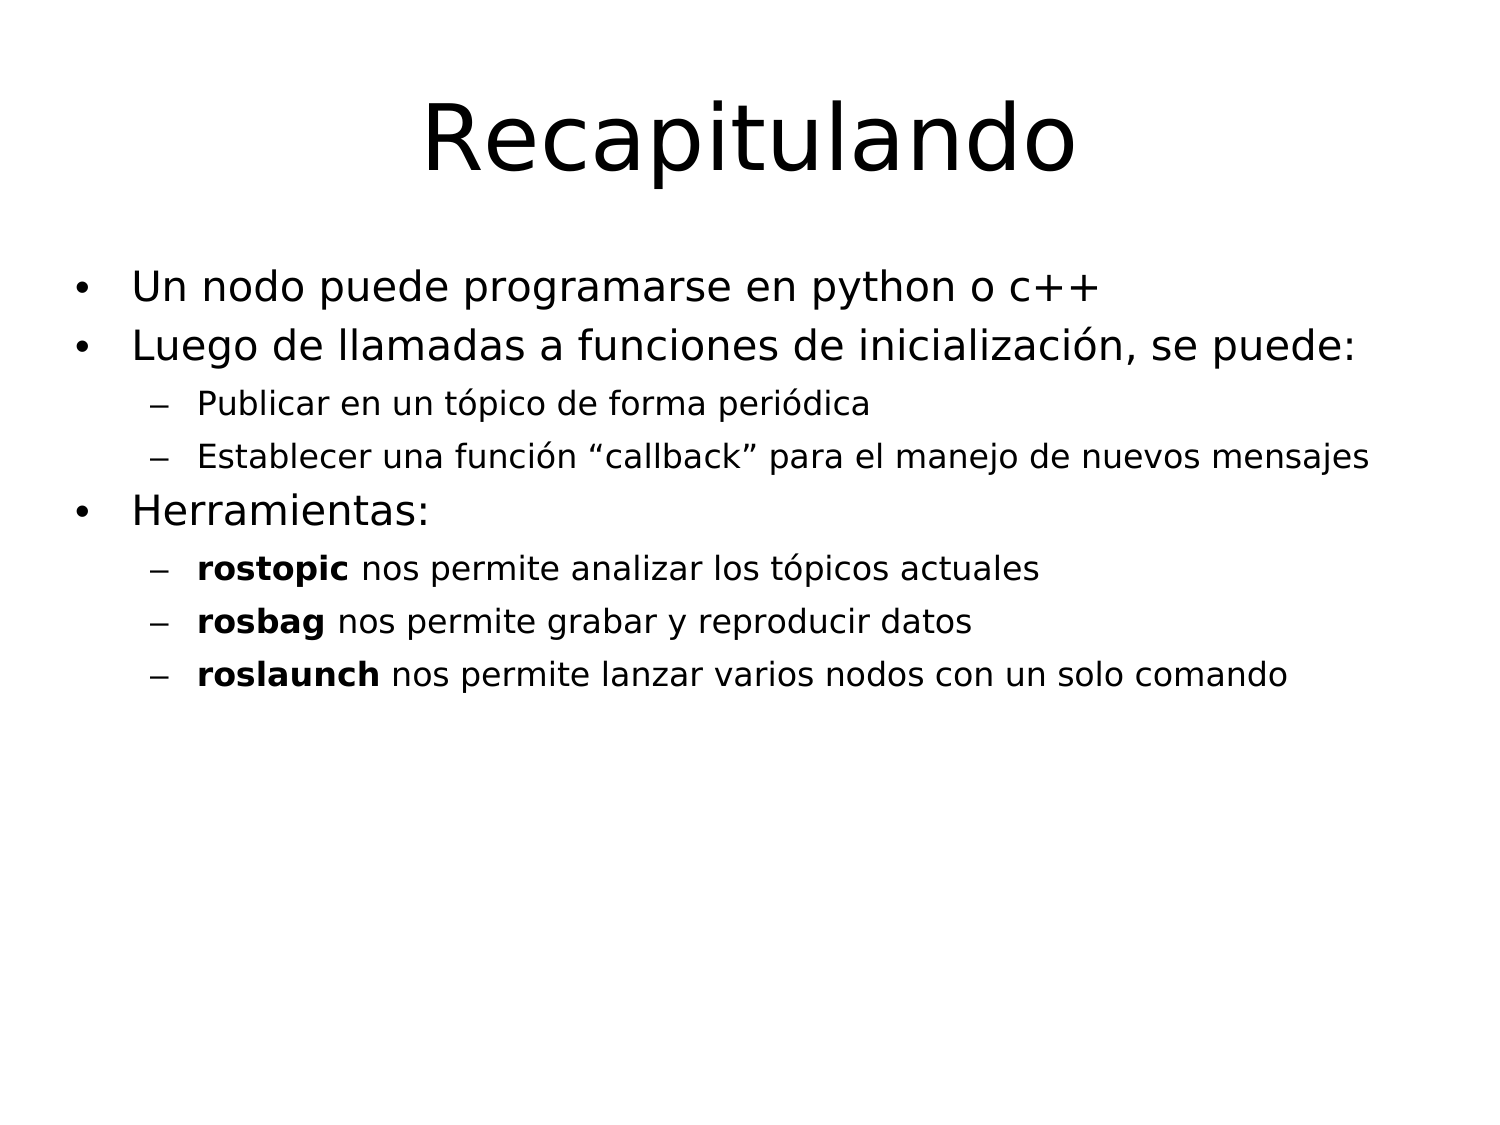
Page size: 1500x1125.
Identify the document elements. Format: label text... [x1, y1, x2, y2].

title Recapitulando [75, 44, 1425, 233]
list Un nodo puede programarse en python o c++ Luego de llamadas a funciones de inicialización, se puede: Publicar en un tópico de forma periódica Establecer una función “callback” para el manejo de nuevos mensajes Herramientas: rostopic nos permite analizar los tópicos actuales rosbag nos permite grabar y reproducir datos roslaunch nos permite lanzar varios nodos con un solo comando [75, 263, 1425, 916]
